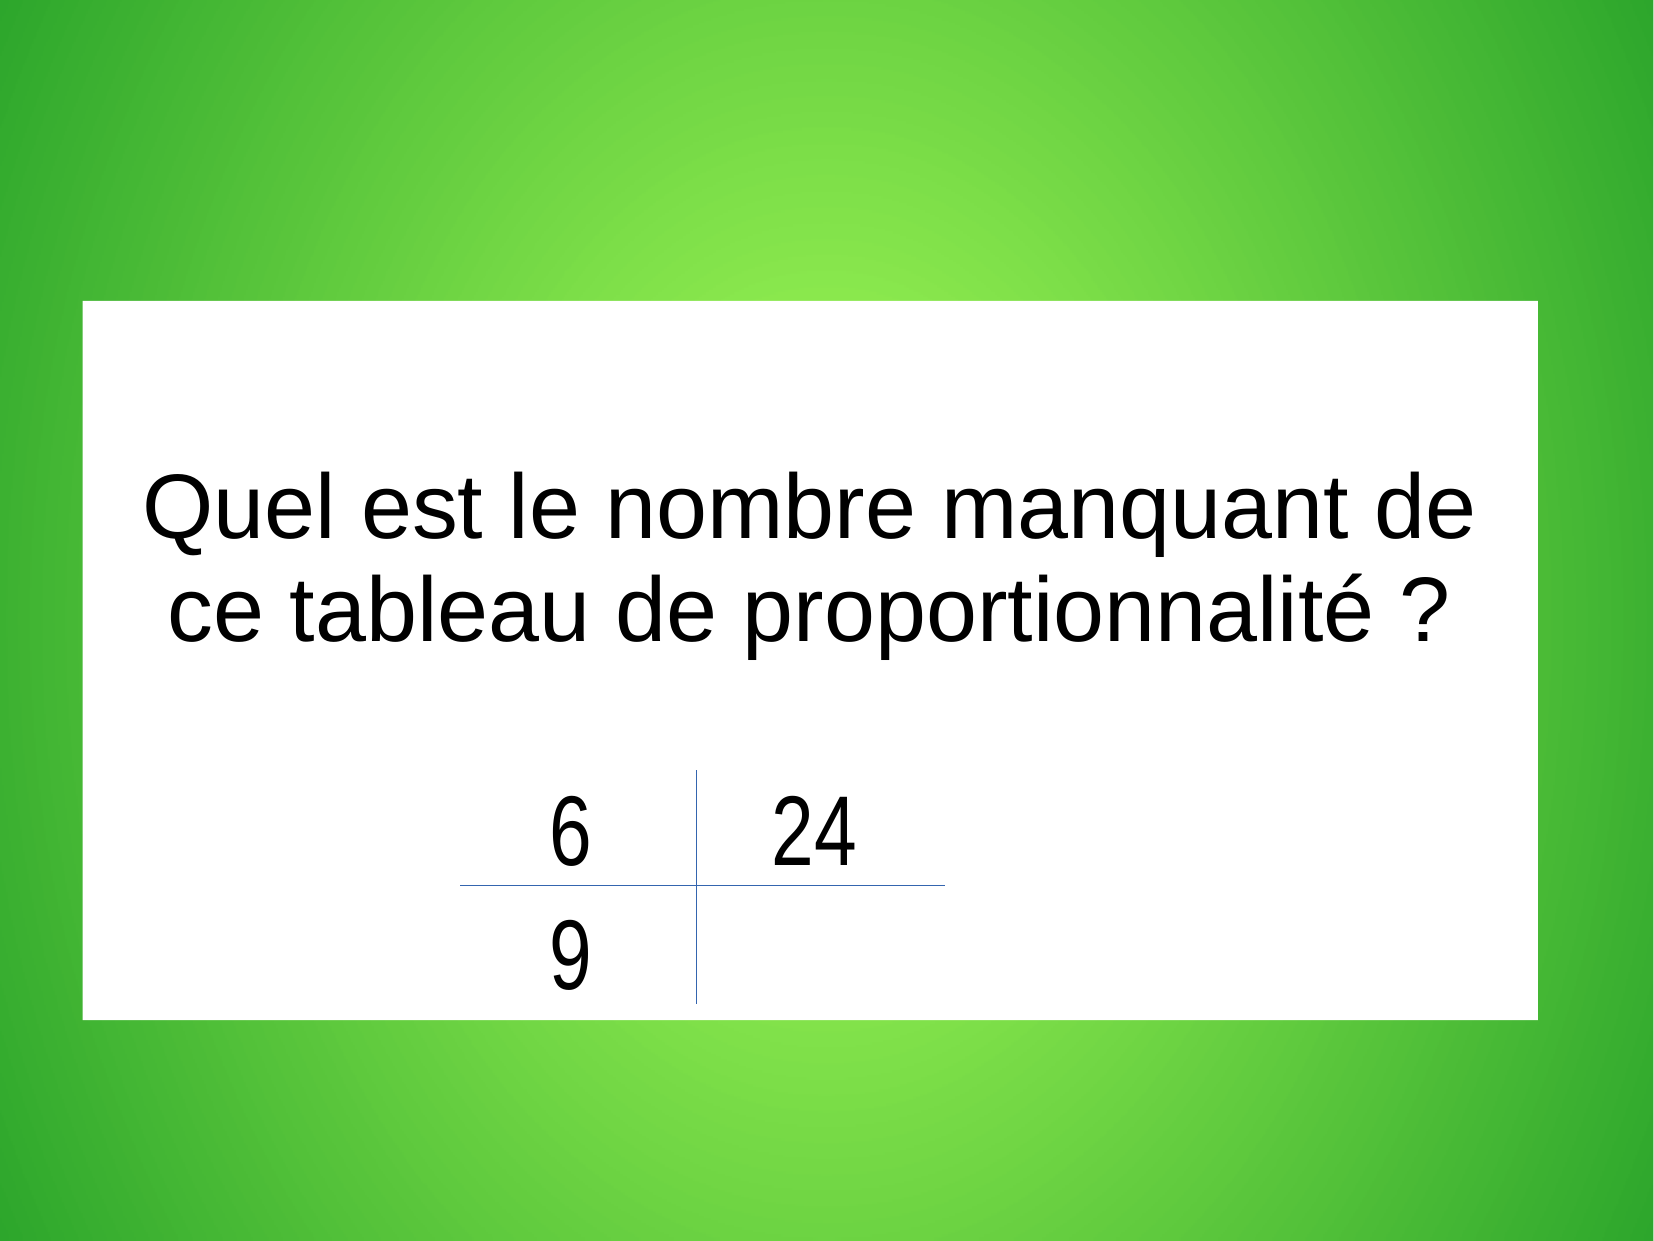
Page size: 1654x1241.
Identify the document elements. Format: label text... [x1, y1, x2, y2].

picture [0, 0, 1654, 1241]
chart [448, 770, 1430, 1089]
text_box Quel est le nombre manquant de ce tableau de proportionnalité ? [82, 300, 1538, 1021]
